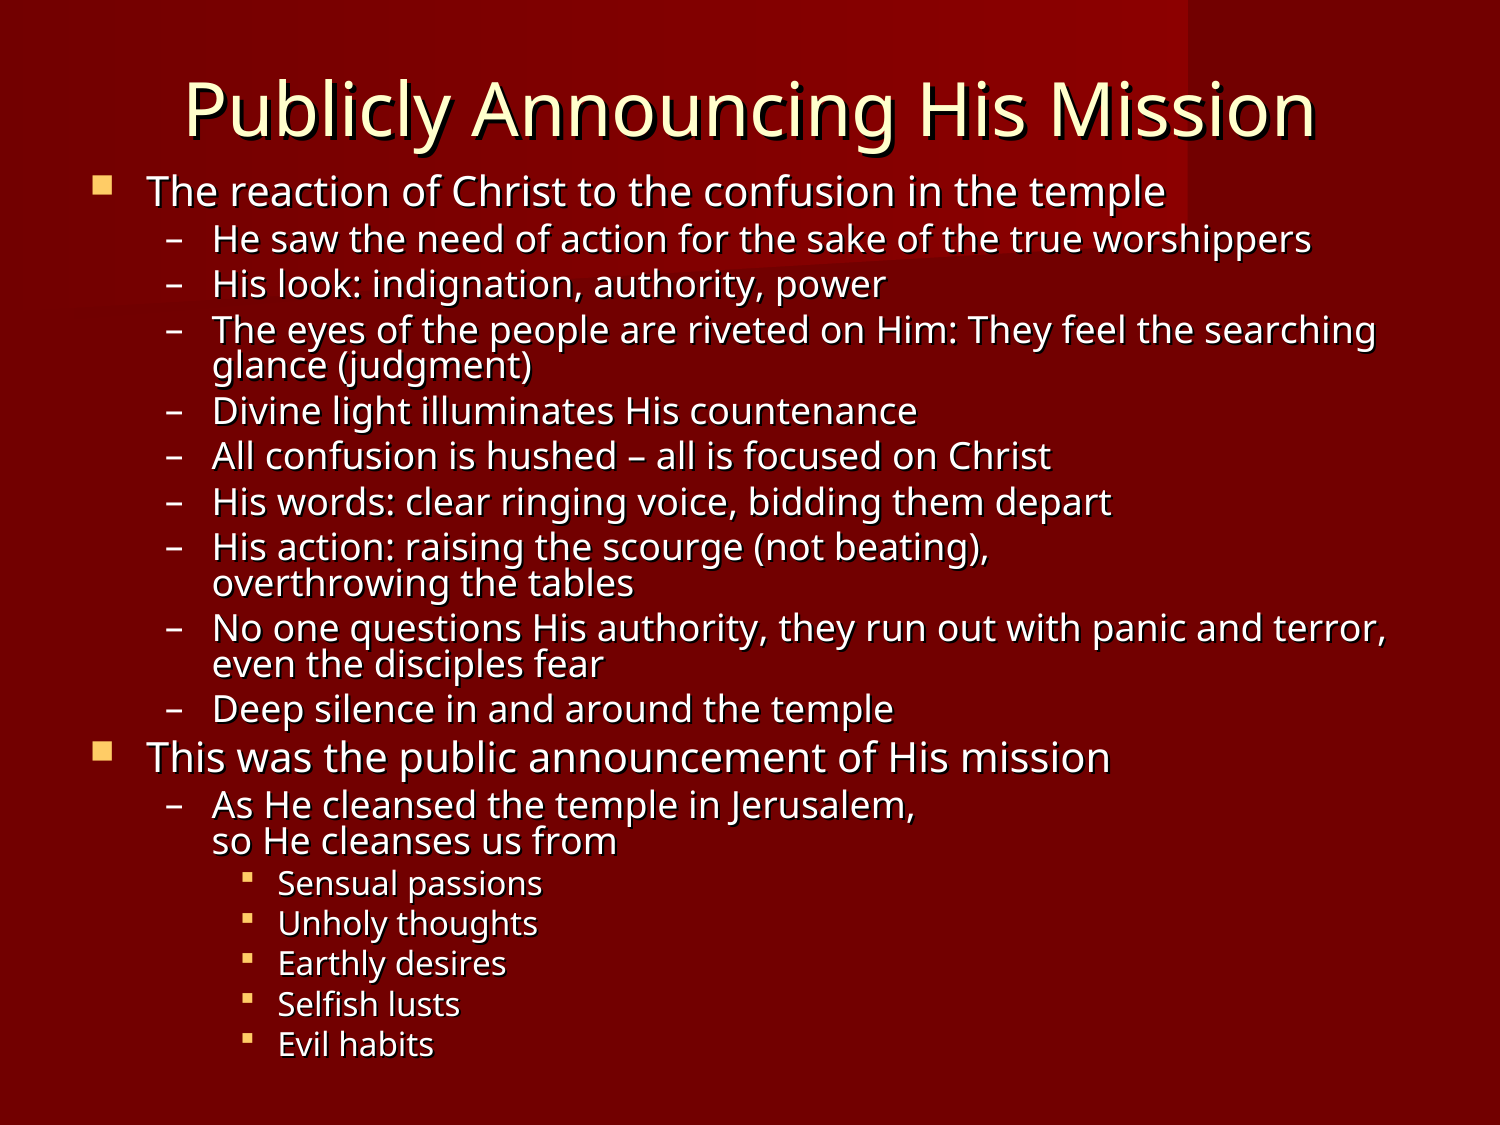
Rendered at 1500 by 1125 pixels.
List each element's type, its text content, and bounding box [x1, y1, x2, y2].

title Publicly Announcing His Mission [75, 31, 1426, 166]
list The reaction of Christ to the confusion in the temple He saw the need of action for the sake of the true worshippers His look: indignation, authority, power The eyes of the people are riveted on Him: They feel the searching glance (judgment) Divine light illuminates His countenance All confusion is hushed – all is focused on Christ His words: clear ringing voice, bidding them depart His action: raising the scourge (not beating), overthrowing the tables No one questions His authority, they run out with panic and terror, even the disciples fear Deep silence in and around the temple This was the public announcement of His mission As He cleansed the temple in Jerusalem, so He cleanses us from Sensual passions Unholy thoughts Earthly desires Selfish lusts Evil habits [75, 166, 1426, 1071]
